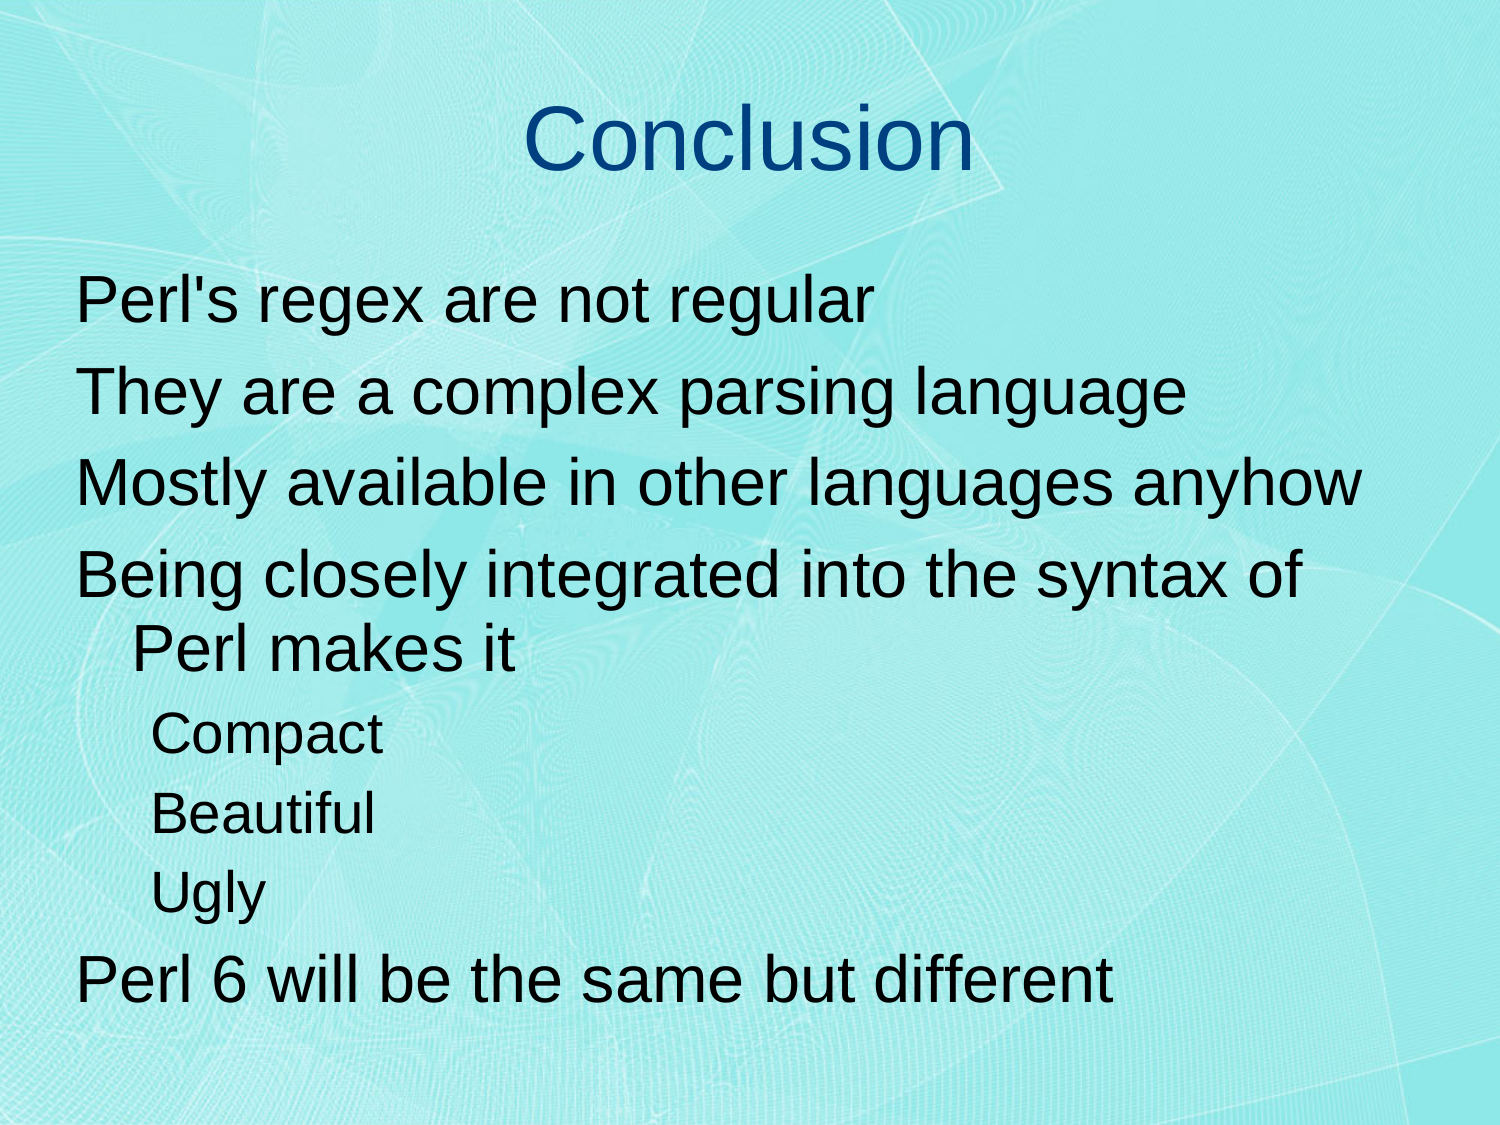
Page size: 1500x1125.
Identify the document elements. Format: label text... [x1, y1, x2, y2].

title Conclusion [75, 52, 1426, 226]
list Perl's regex are not regular They are a complex parsing language Mostly available in other languages anyhow Being closely integrated into the syntax of Perl makes it Compact Beautiful Ugly Perl 6 will be the same but different [75, 262, 1426, 1016]
picture [0, 0, 1500, 1125]
